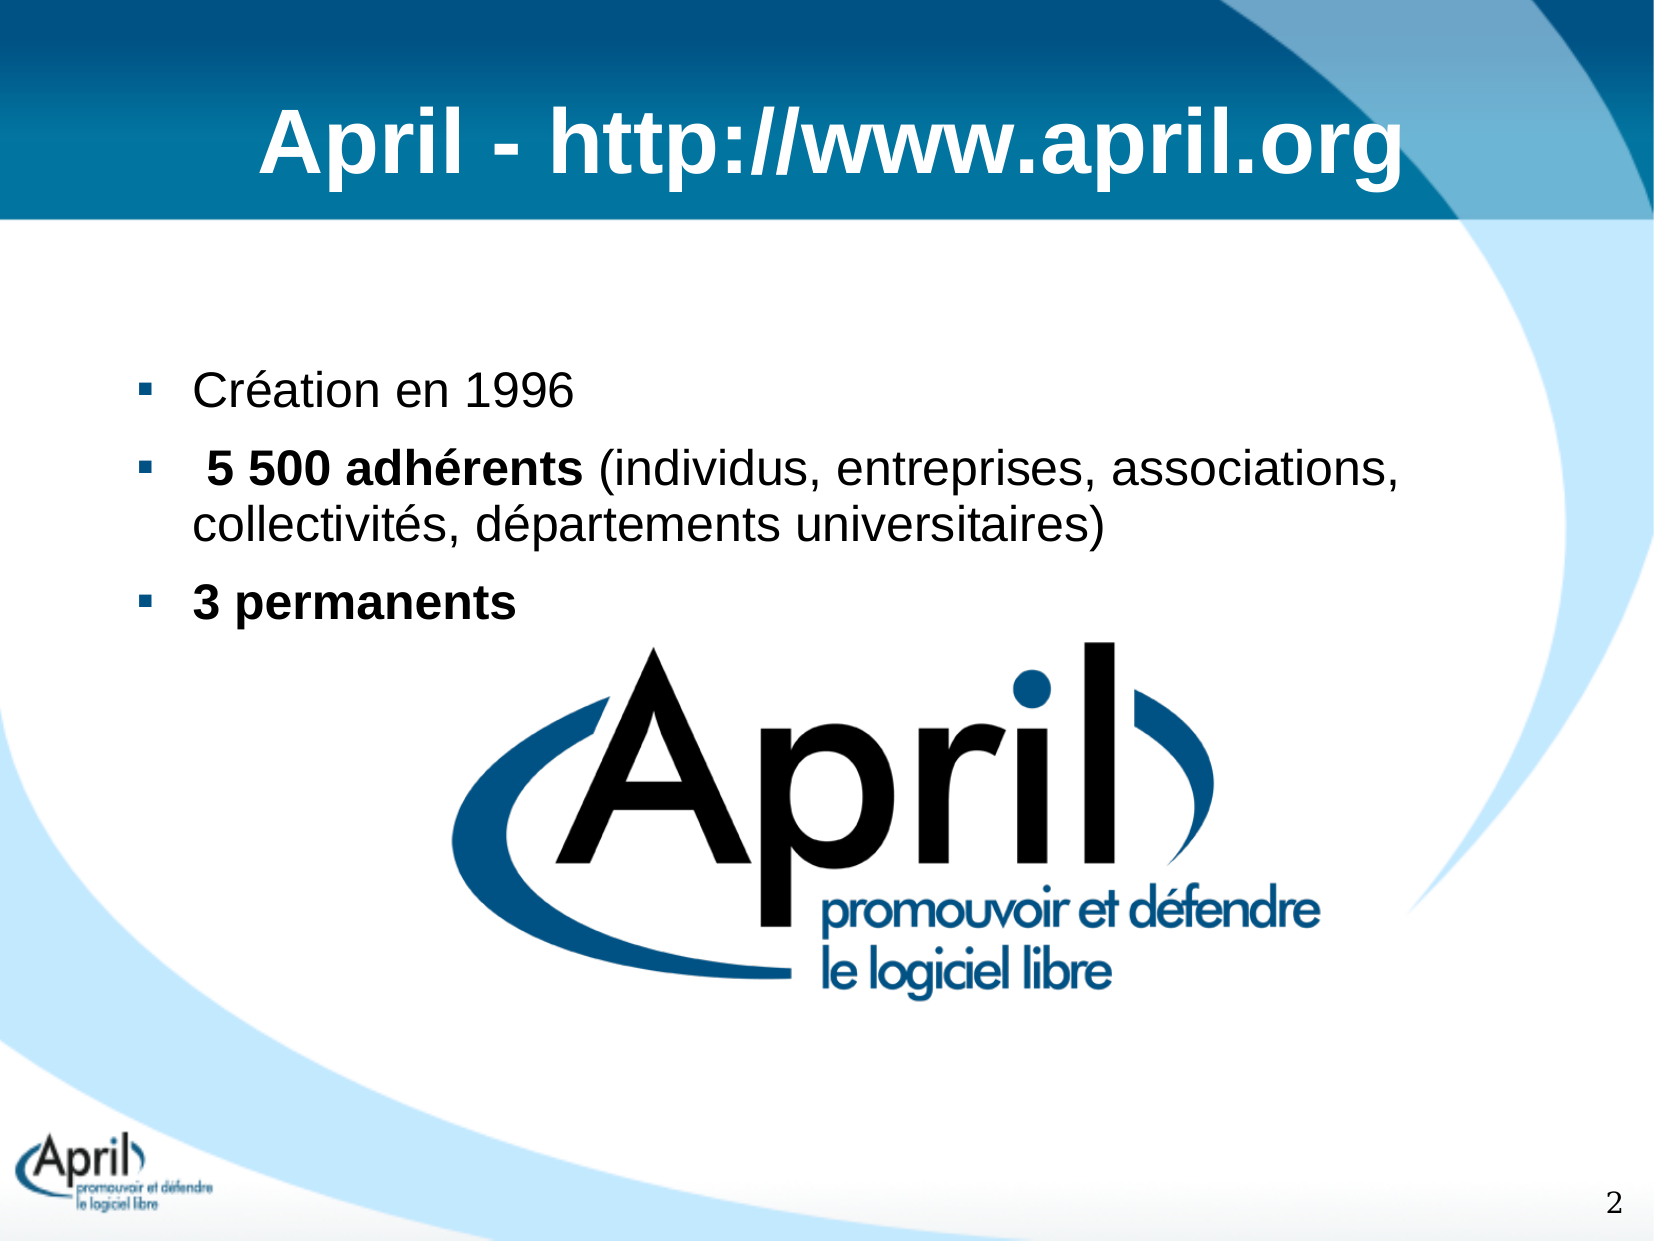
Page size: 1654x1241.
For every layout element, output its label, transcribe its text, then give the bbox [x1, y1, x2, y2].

list Création en 1996 5 500 adhérents (individus, entreprises, associations, collectivités, départements universitaires) 3 permanents [121, 362, 1534, 1144]
picture [0, 0, 1654, 1241]
title April - http://www.april.org [126, 38, 1539, 246]
